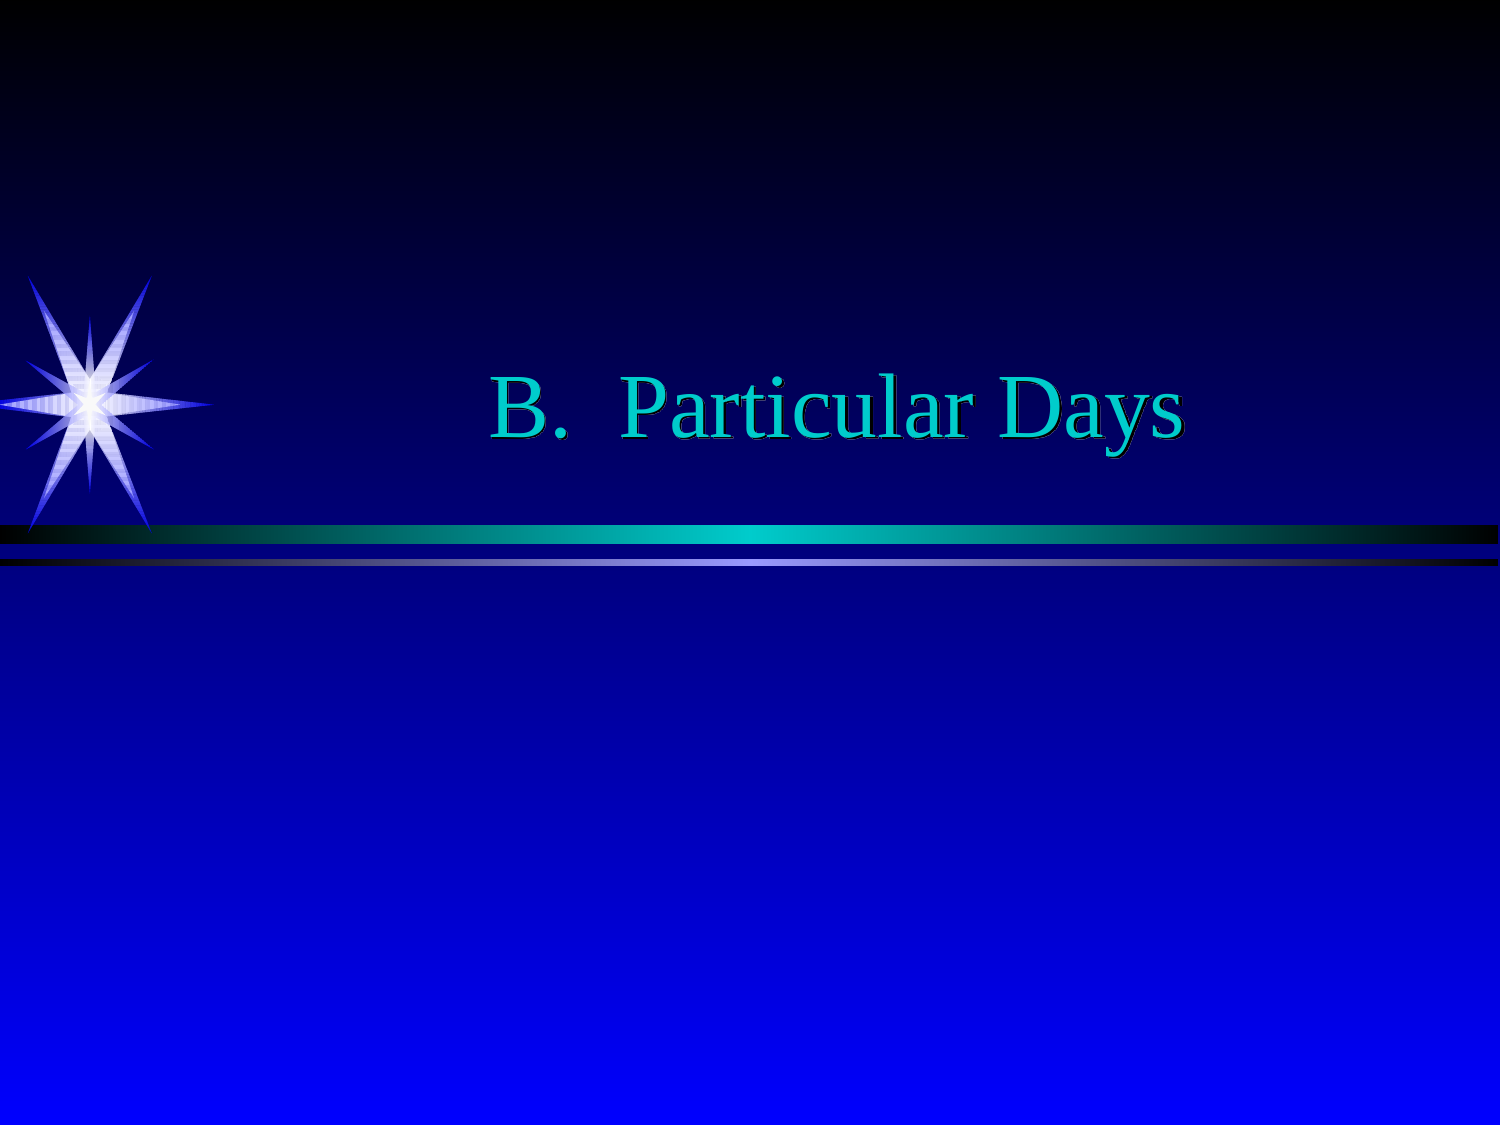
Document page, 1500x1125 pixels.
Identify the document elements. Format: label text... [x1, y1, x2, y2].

title B. Particular Days [200, 312, 1476, 501]
